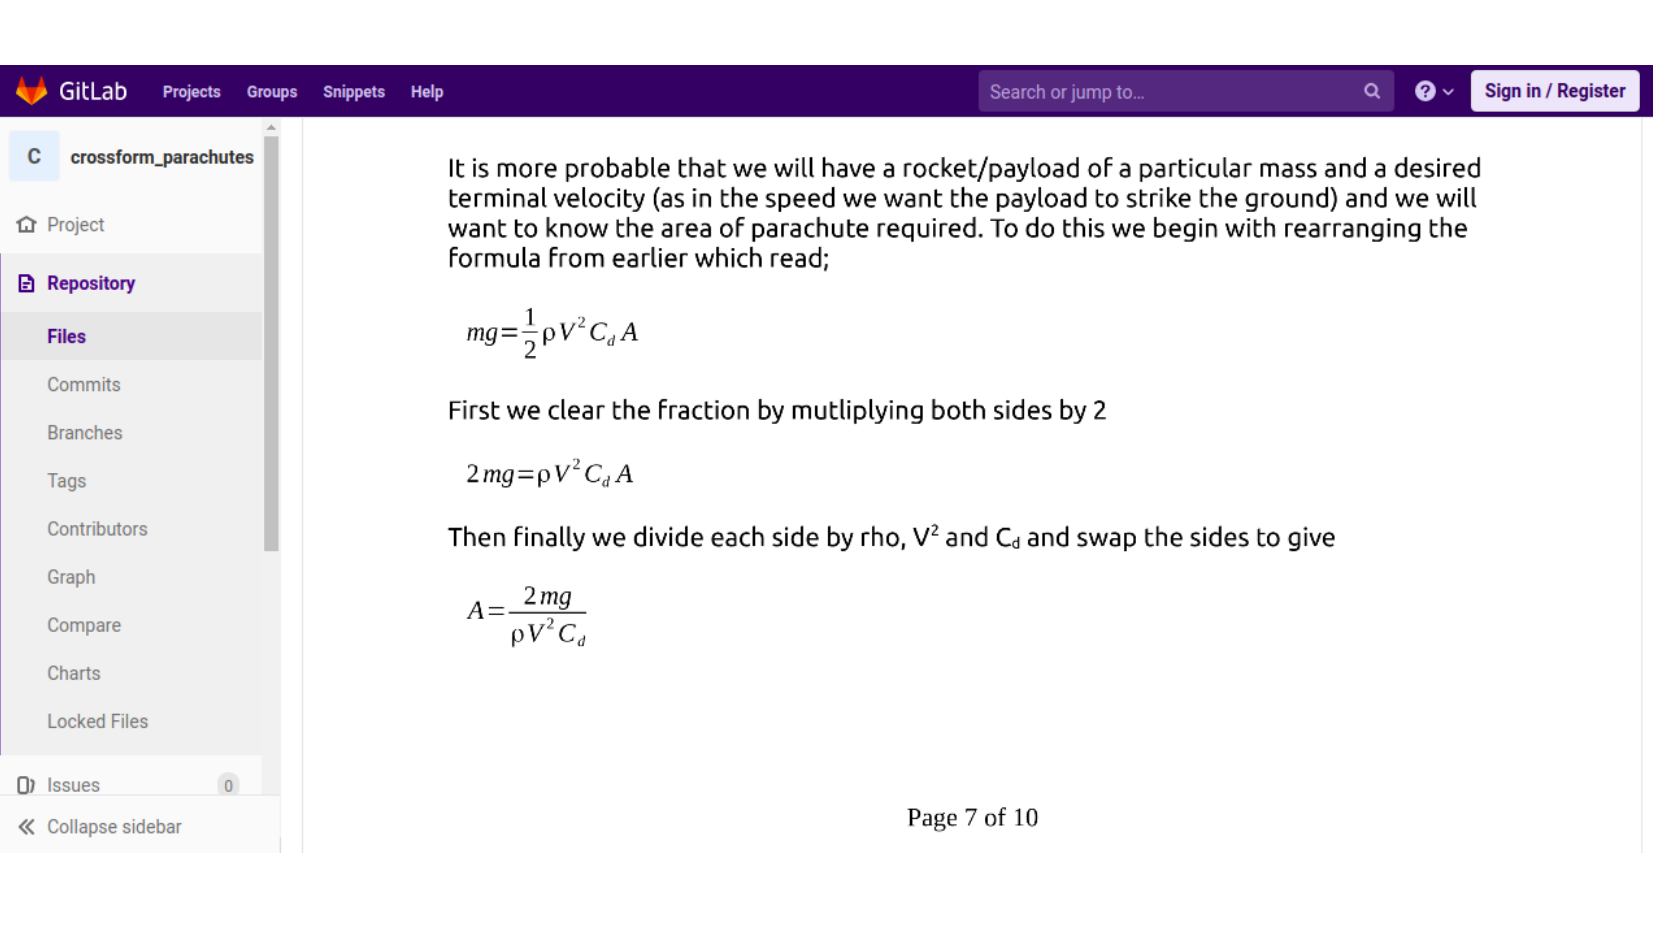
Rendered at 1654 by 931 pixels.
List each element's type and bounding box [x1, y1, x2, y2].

picture [0, 65, 1653, 853]
